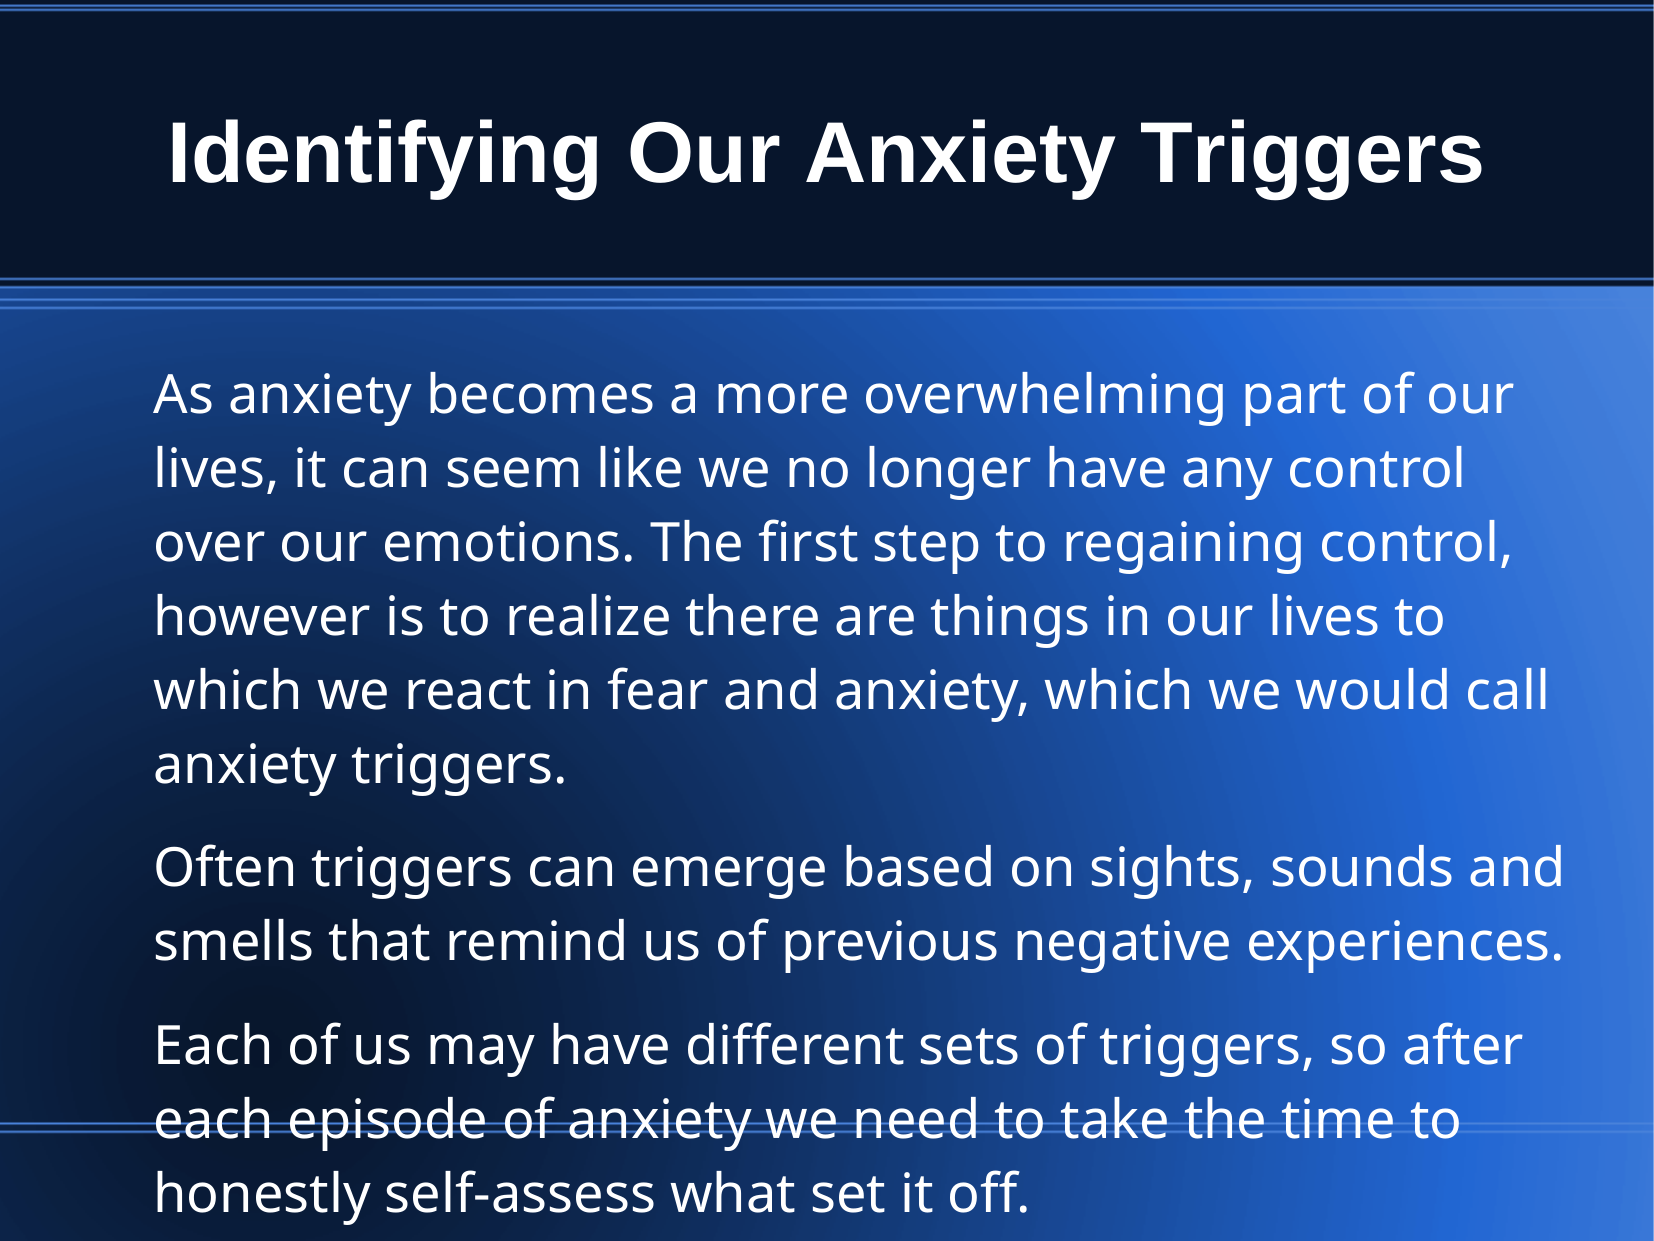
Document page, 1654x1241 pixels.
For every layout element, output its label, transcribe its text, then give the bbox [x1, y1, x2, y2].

title Identifying Our Anxiety Triggers [82, 49, 1571, 257]
list As anxiety becomes a more overwhelming part of our lives, it can seem like we no longer have any control over our emotions. The first step to regaining control, however is to realize there are things in our lives to which we react in fear and anxiety, which we would call anxiety triggers. Often triggers can emerge based on sights, sounds and smells that remind us of previous negative experiences. Each of us may have different sets of triggers, so after each episode of anxiety we need to take the time to honestly self-assess what set it off. [82, 355, 1571, 1241]
picture [0, 0, 1654, 1241]
